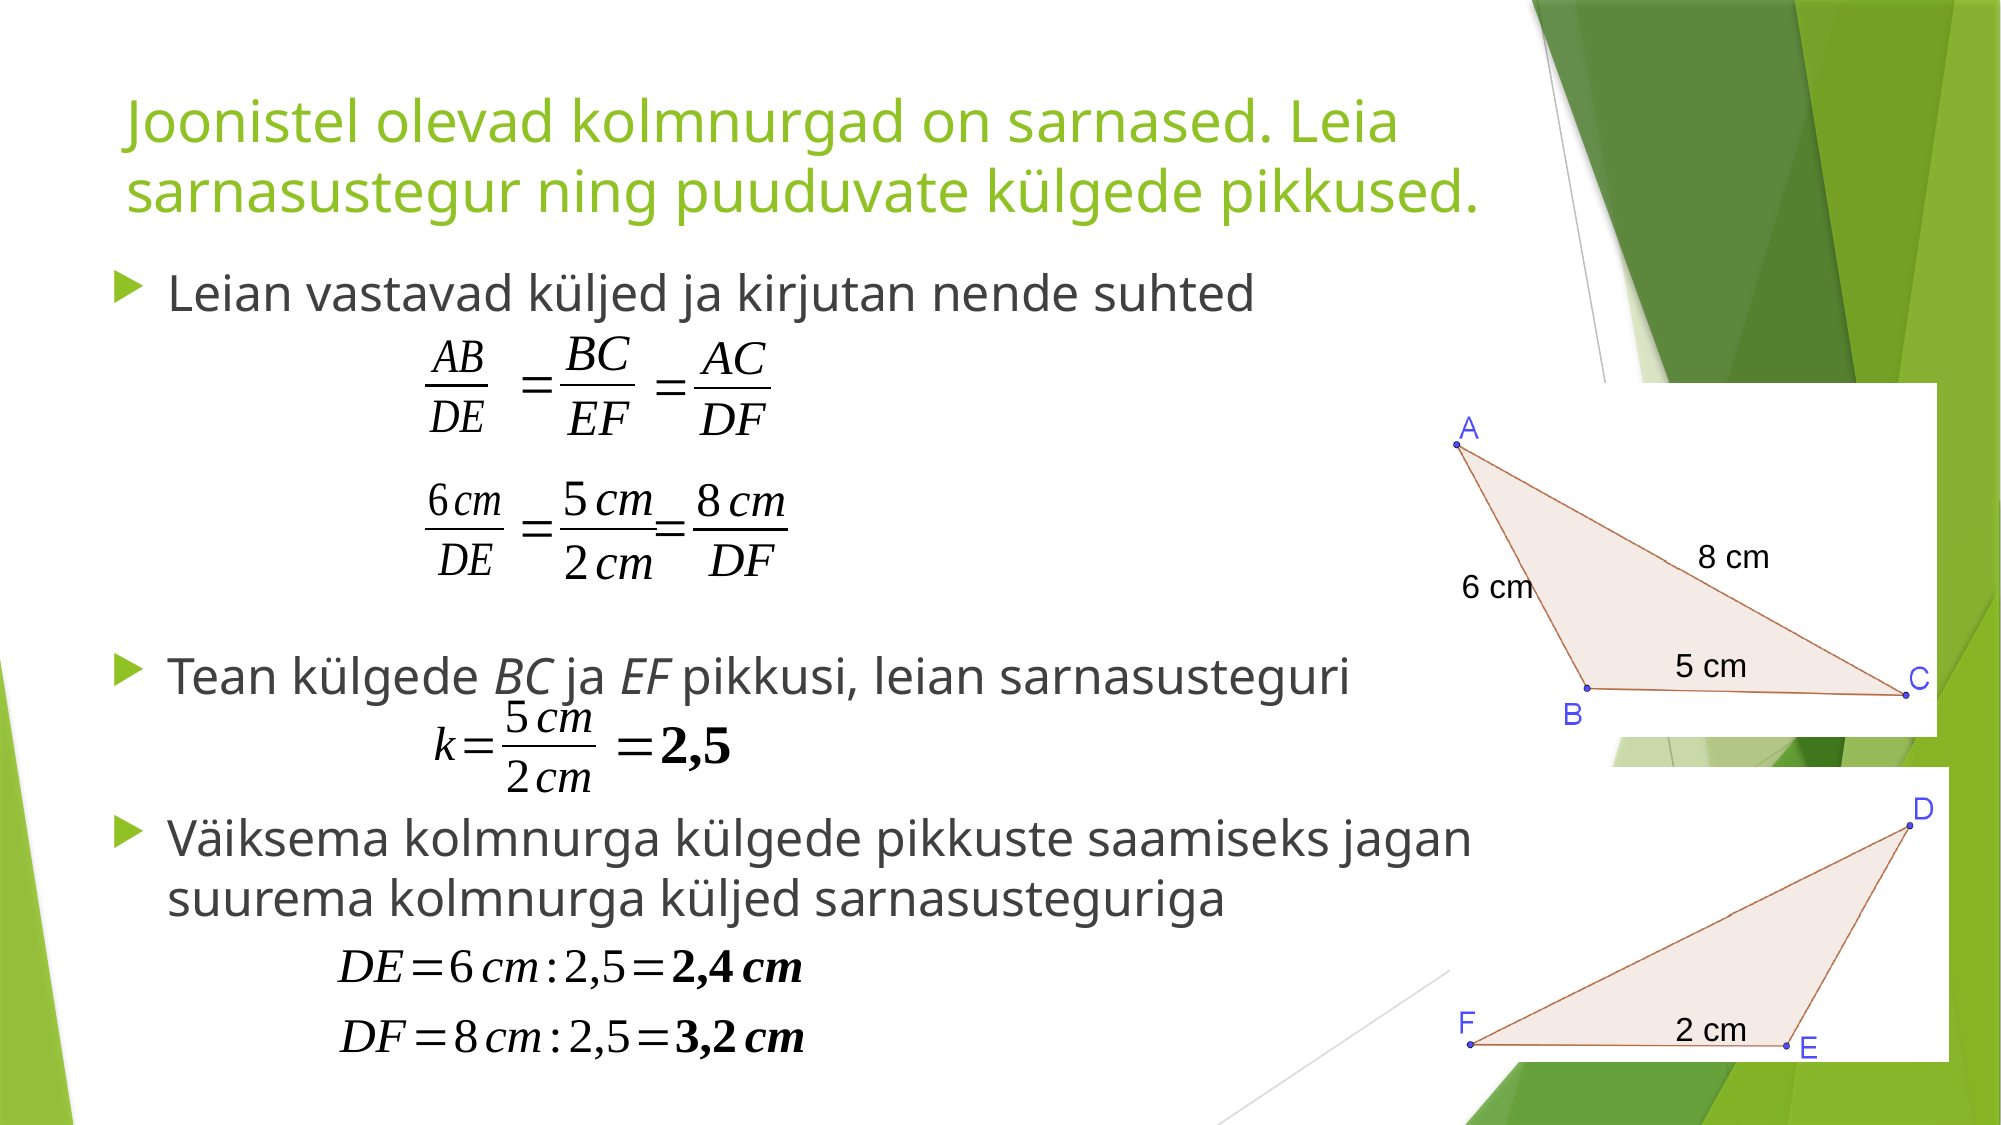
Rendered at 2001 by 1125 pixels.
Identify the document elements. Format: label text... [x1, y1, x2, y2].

chart [413, 324, 786, 447]
text_box 2 cm [1660, 1003, 1763, 1056]
chart [322, 938, 817, 993]
title Joonistel olevad kolmnurgad on sarnased. Leia sarnasustegur ning puuduvate külgede pikkused. [111, 76, 1522, 294]
list Leian vastavad küljed ja kirjutan nende suhted Tean külgede BC ja EF pikkusi, leian sarnasusteguri Väiksema kolmnurga külgede pikkuste saamiseks jagan suurema kolmnurga küljed sarnasusteguriga [95, 253, 1506, 1063]
chart [420, 689, 747, 804]
text_box 6 cm [1446, 561, 1549, 613]
picture [1506, 767, 1949, 1062]
chart [324, 1009, 819, 1063]
chart [413, 469, 803, 591]
picture [1506, 383, 1937, 737]
text_box 5 cm [1660, 640, 1763, 693]
text_box 8 cm [1683, 531, 1785, 584]
